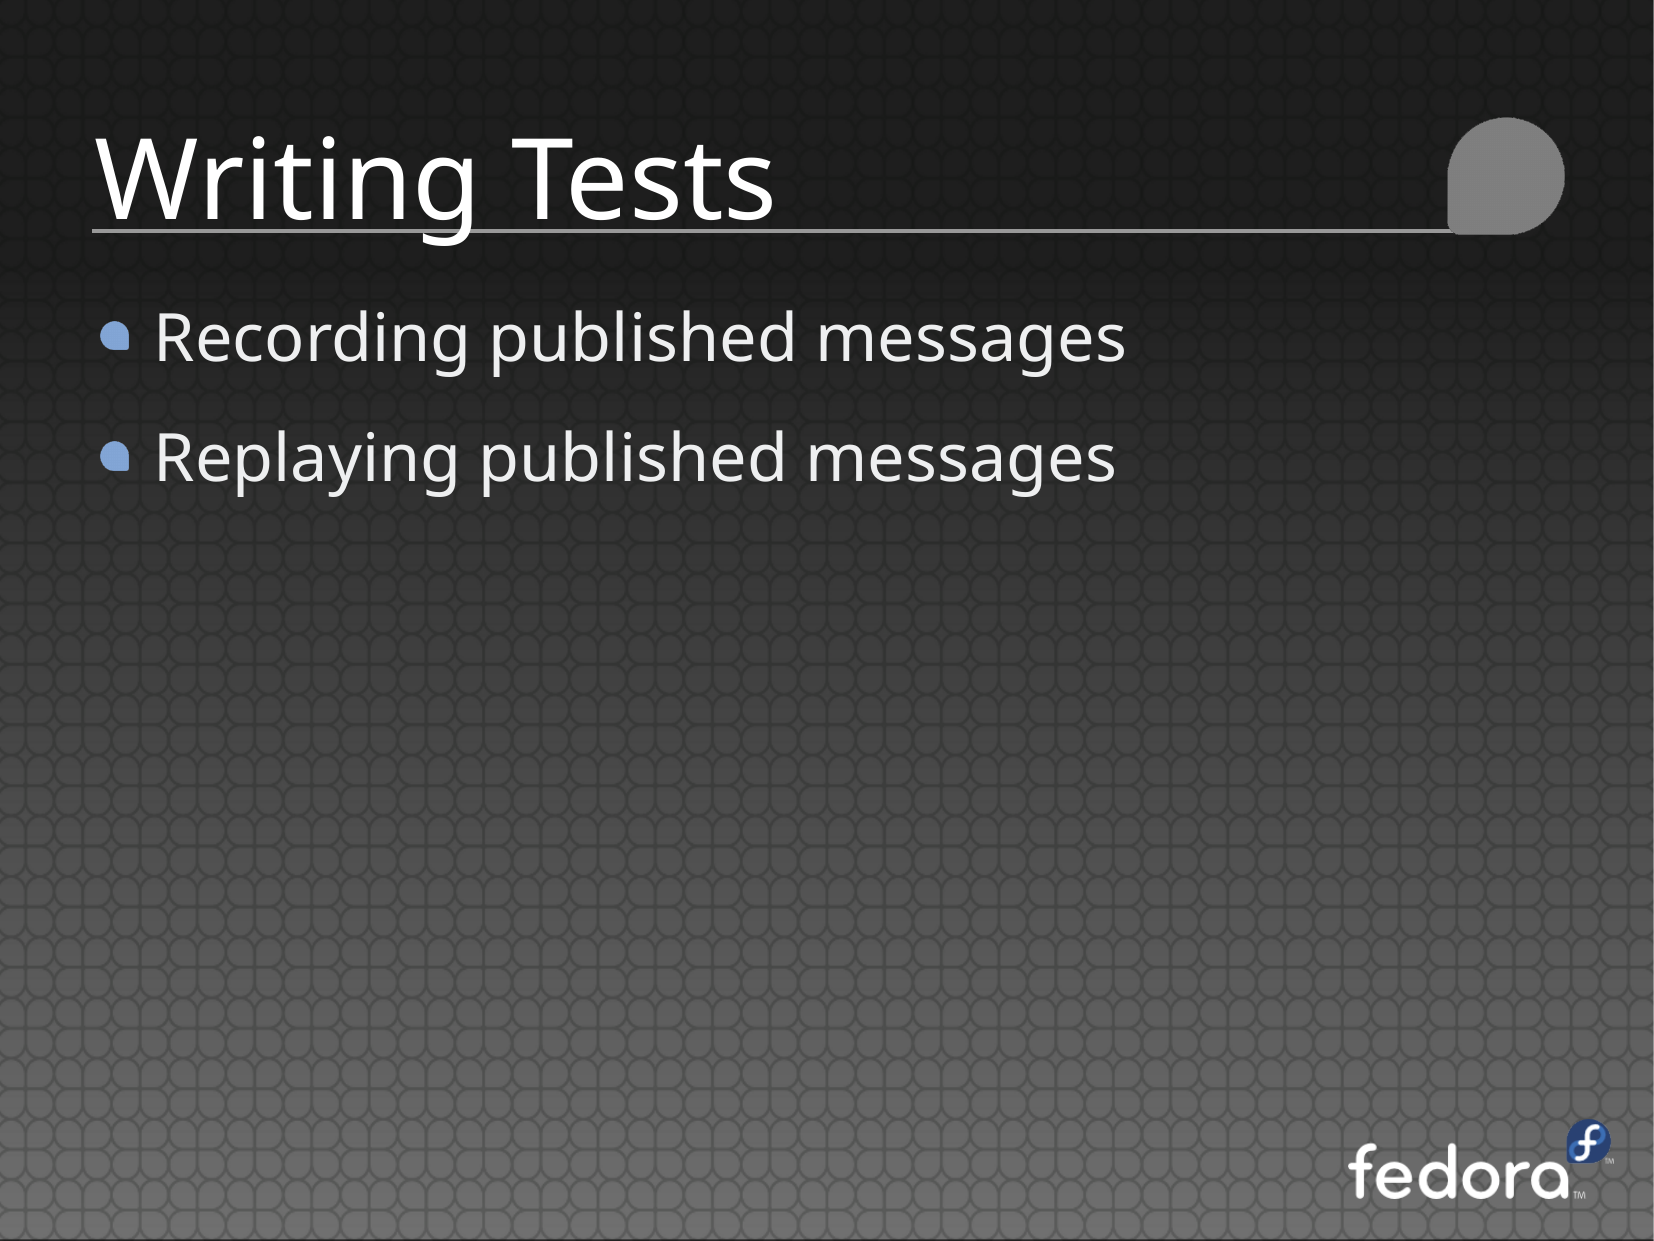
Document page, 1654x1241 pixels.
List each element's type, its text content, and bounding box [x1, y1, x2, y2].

list Recording published messages Replaying published messages [82, 290, 1571, 1094]
title Writing Tests [94, 100, 1426, 251]
picture [0, 0, 1654, 1241]
